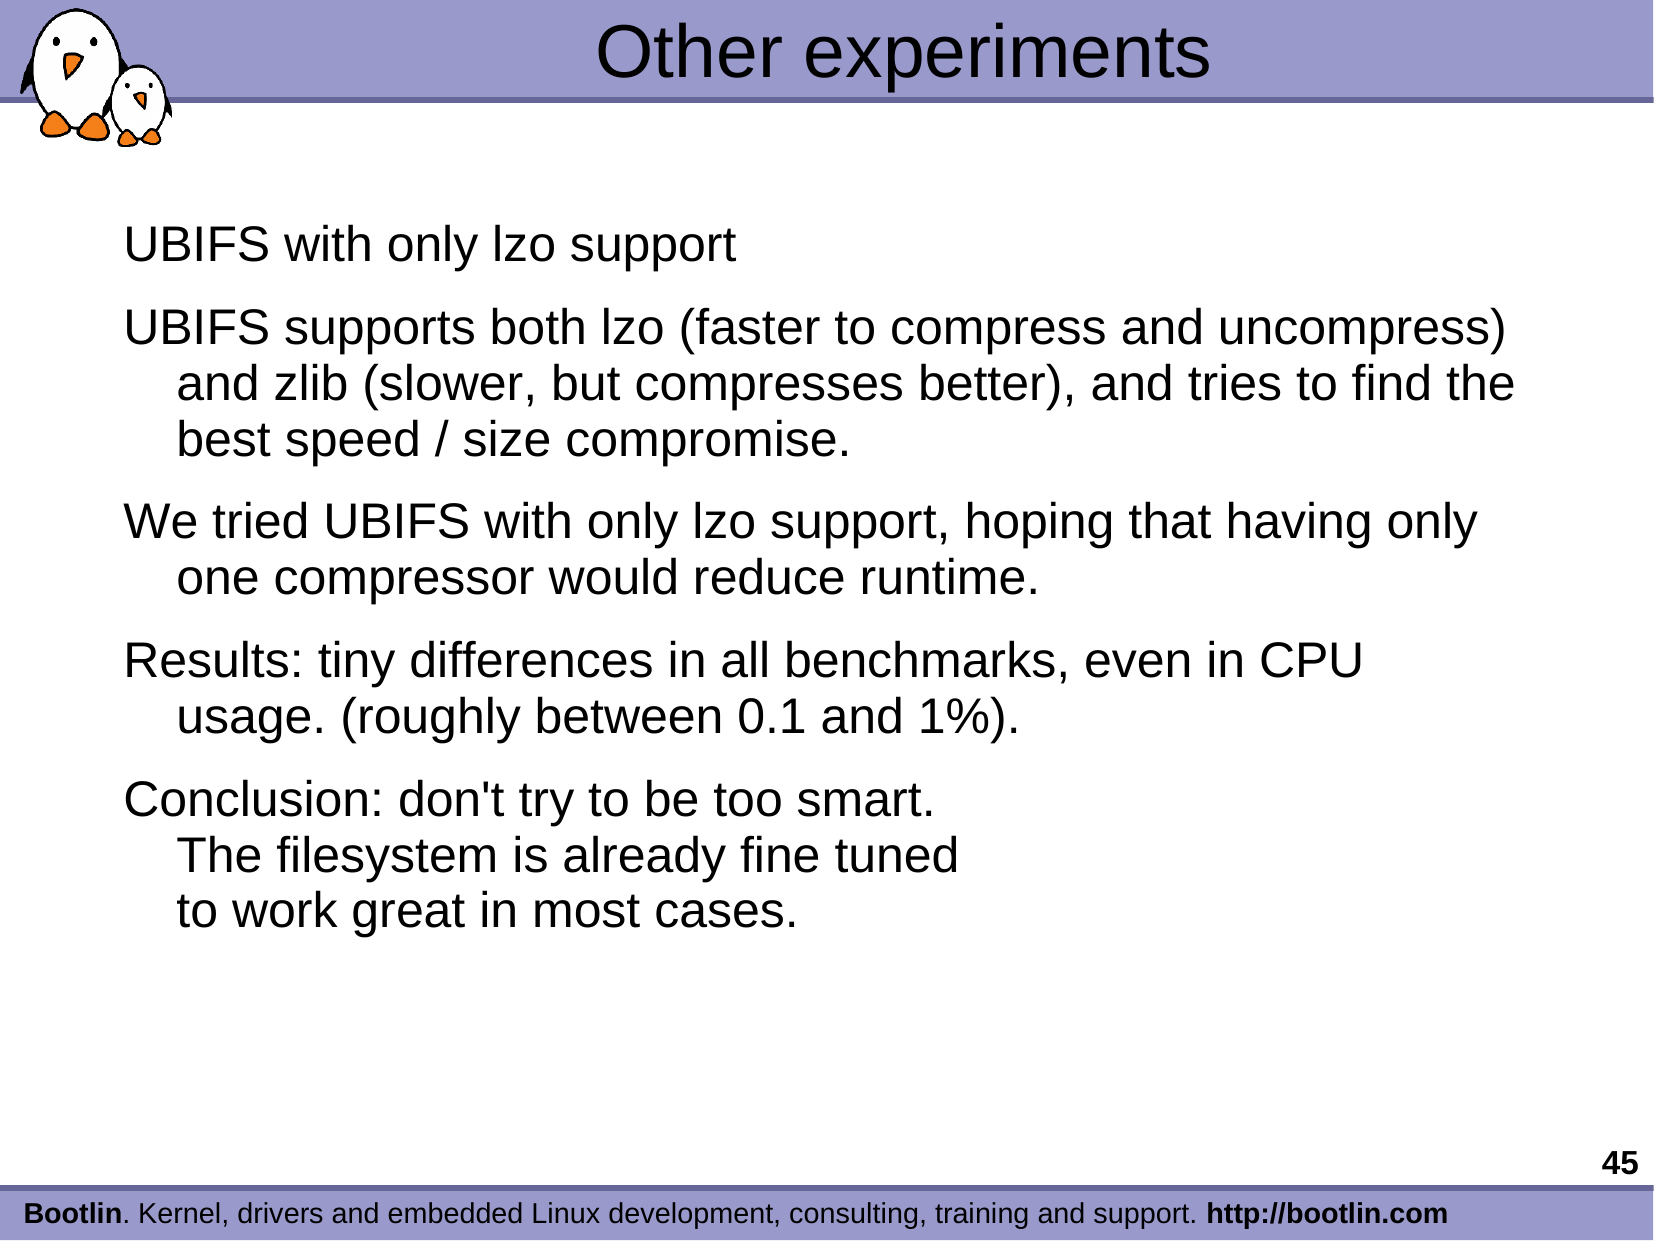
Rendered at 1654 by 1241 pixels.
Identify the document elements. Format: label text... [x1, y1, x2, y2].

title Other experiments [178, 5, 1631, 97]
picture [20, 8, 172, 147]
list UBIFS with only lzo support UBIFS supports both lzo (faster to compress and uncompress) and zlib (slower, but compresses better), and tries to find the best speed / size compromise. We tried UBIFS with only lzo support, hoping that having only one compressor would reduce runtime. Results: tiny differences in all benchmarks, even in CPU usage. (roughly between 0.1 and 1%). Conclusion: don't try to be too smart. The filesystem is already fine tuned to work great in most cases. [105, 216, 1518, 1066]
